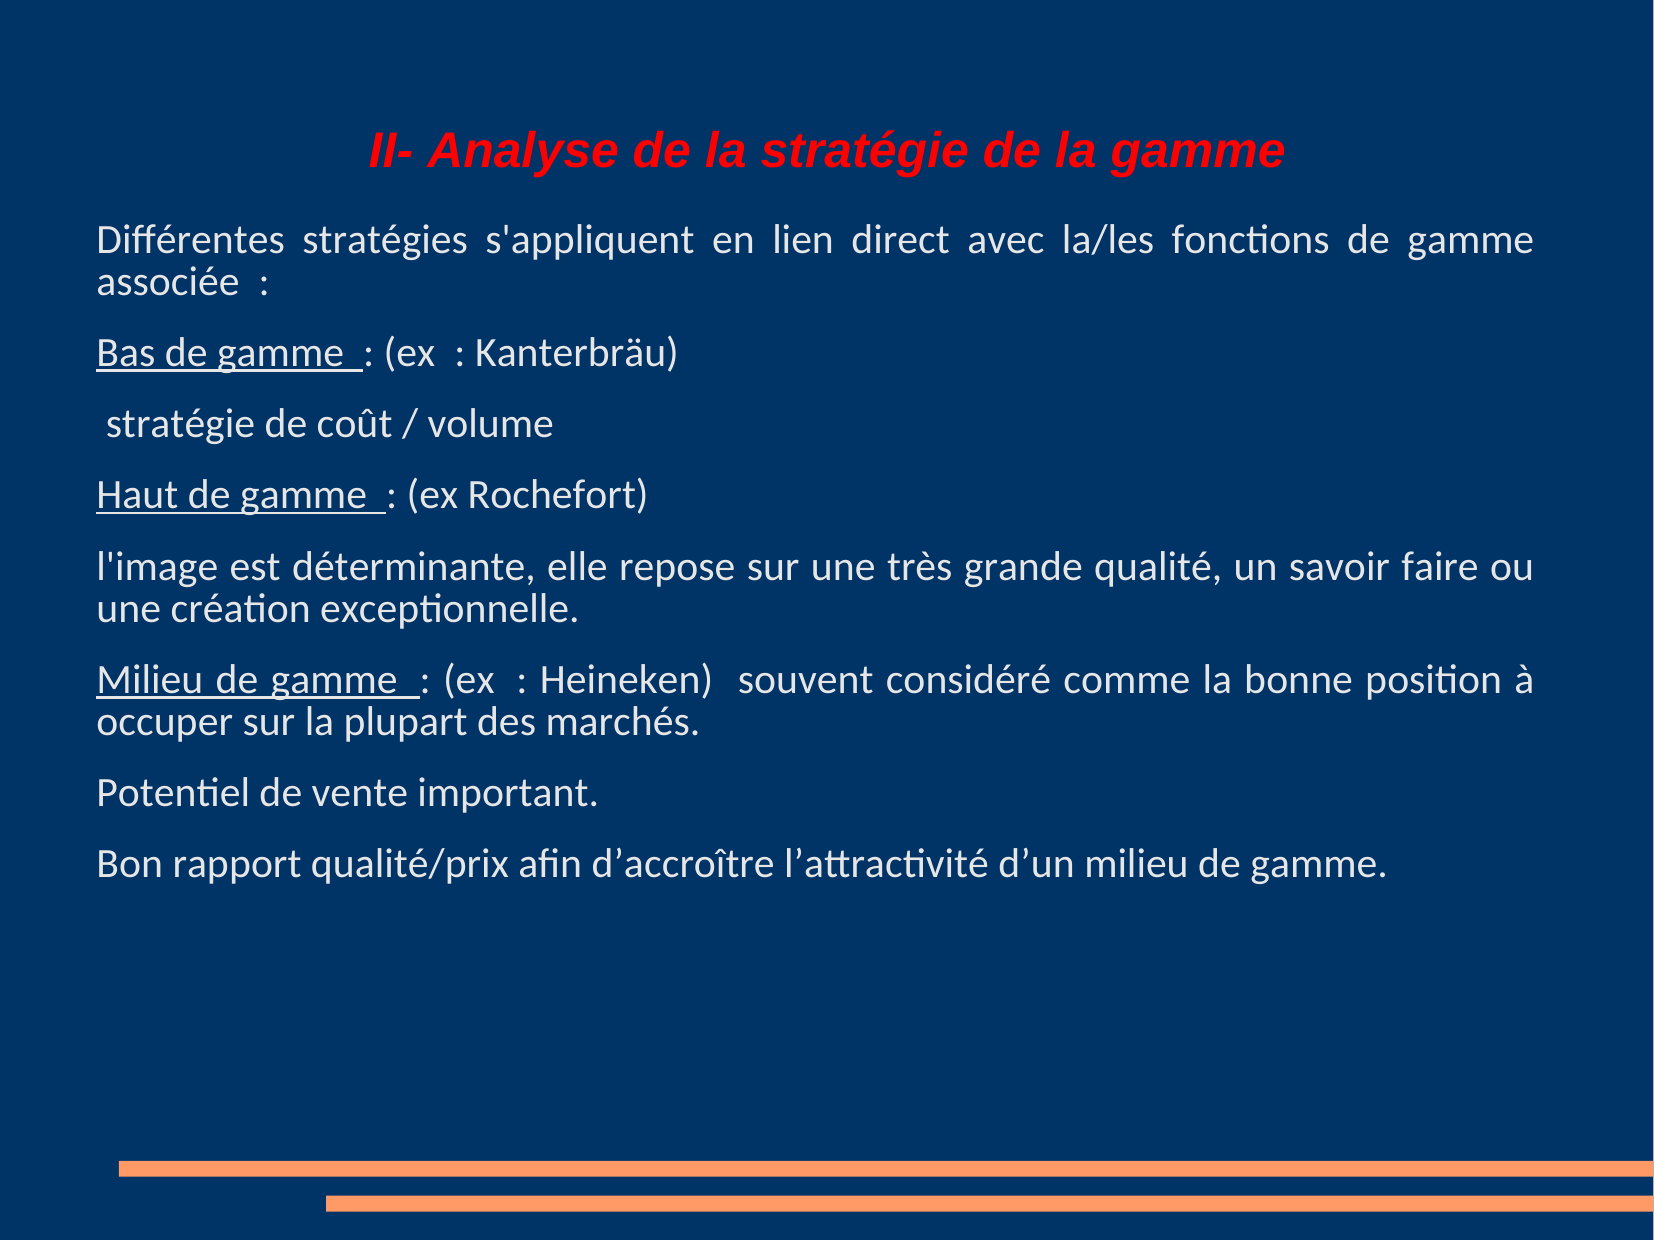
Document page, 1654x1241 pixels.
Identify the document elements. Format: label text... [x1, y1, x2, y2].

title II- Analyse de la stratégie de la gamme [121, 46, 1534, 222]
list Différentes stratégies s'appliquent en lien direct avec la/les fonctions de gamme associée : Bas de gamme : (ex : Kanterbräu) stratégie de coût / volume Haut de gamme : (ex Rochefort) l'image est déterminante, elle repose sur une très grande qualité, un savoir faire ou une création exceptionnelle. Milieu de gamme : (ex : Heineken) souvent considéré comme la bonne position à occuper sur la plupart des marchés. Potentiel de vente important. Bon rapport qualité/prix afin d’accroître l’attractivité d’un milieu de gamme. [96, 222, 1536, 1087]
